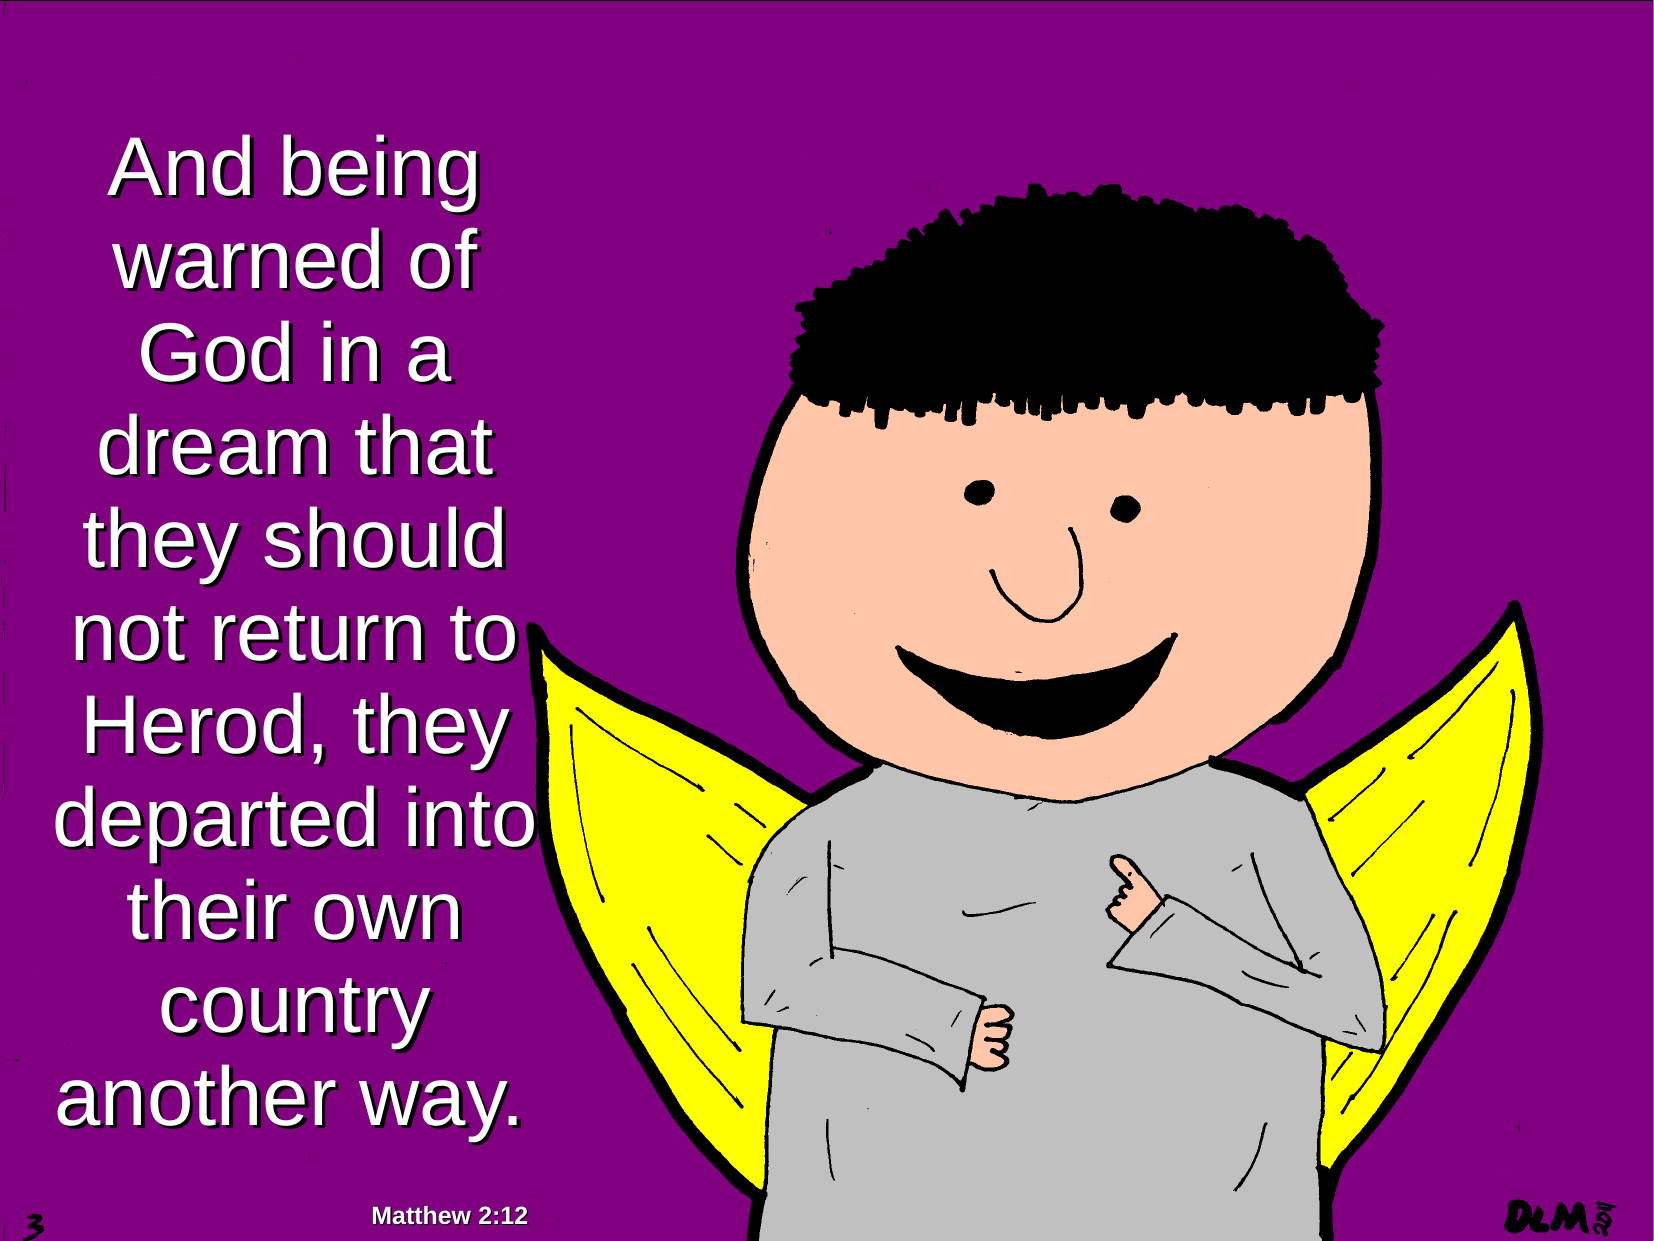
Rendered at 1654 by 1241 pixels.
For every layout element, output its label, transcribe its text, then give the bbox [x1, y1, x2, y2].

picture [0, 1, 1654, 1241]
text_box Matthew 2:12 [0, 1194, 901, 1239]
text_box And being warned of God in a dream that they should not return to Herod, they departed into their own country another way. [13, 112, 577, 1151]
